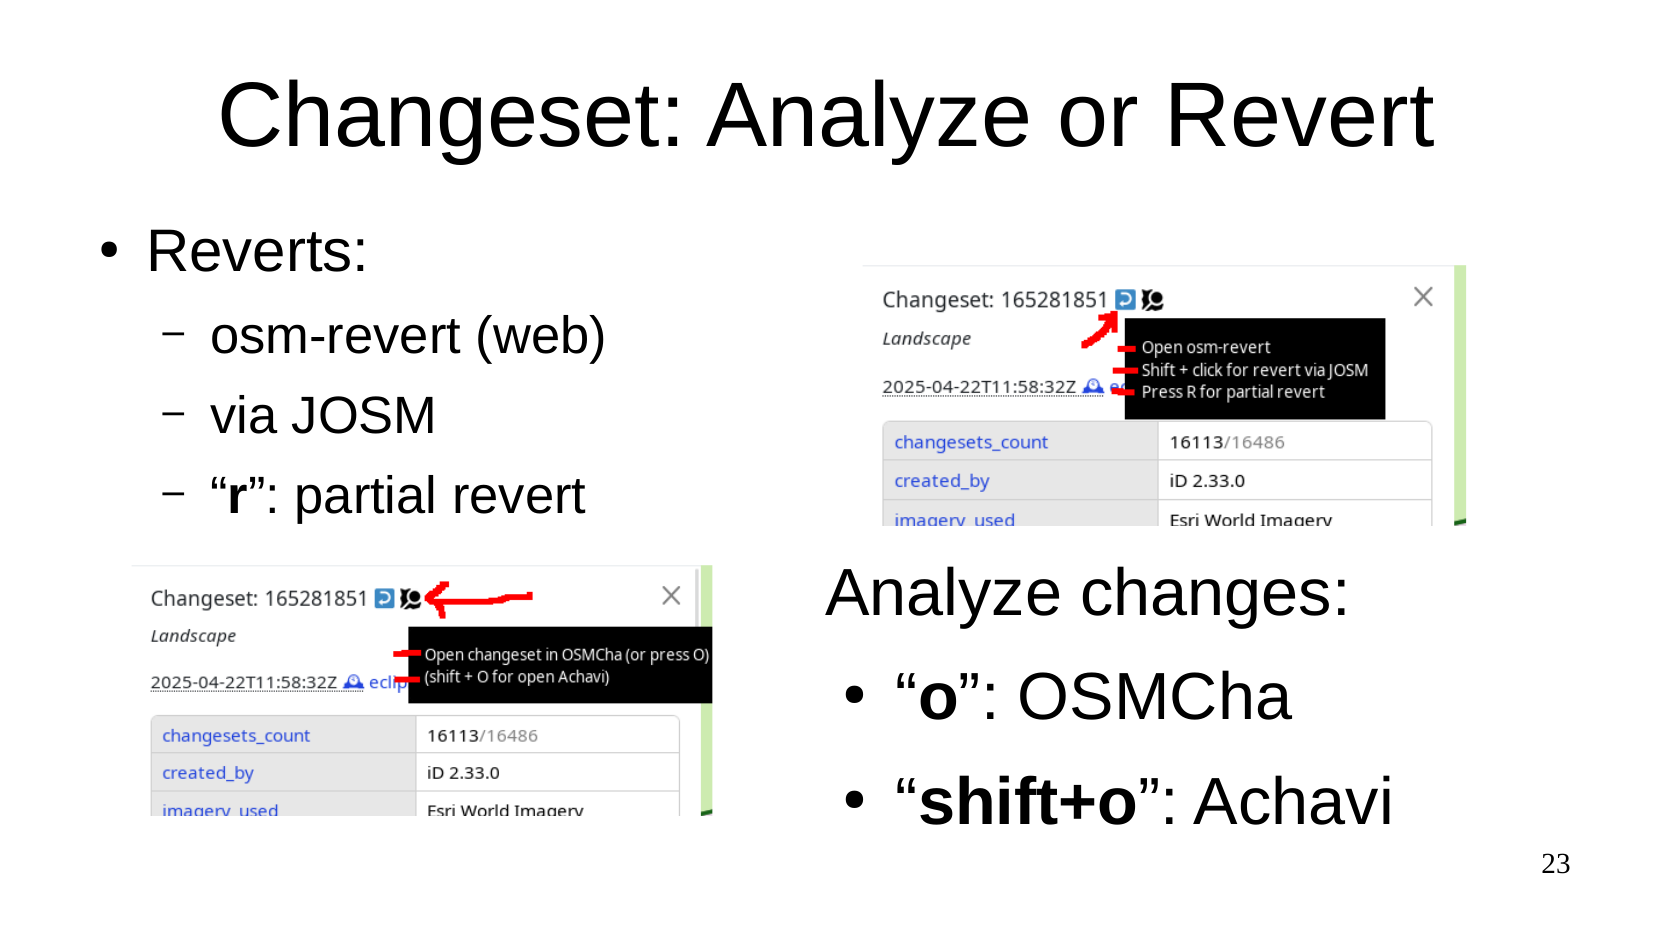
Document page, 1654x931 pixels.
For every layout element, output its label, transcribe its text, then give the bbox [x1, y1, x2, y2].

picture [131, 562, 713, 816]
list Analyze changes: “o”: OSMCha “shift+o”: Achavi [825, 555, 1530, 863]
list Reverts: osm-revert (web) via JOSM “r”: partial revert [82, 217, 788, 526]
picture [862, 262, 1467, 526]
title Changeset: Analyze or Revert [82, 37, 1571, 193]
